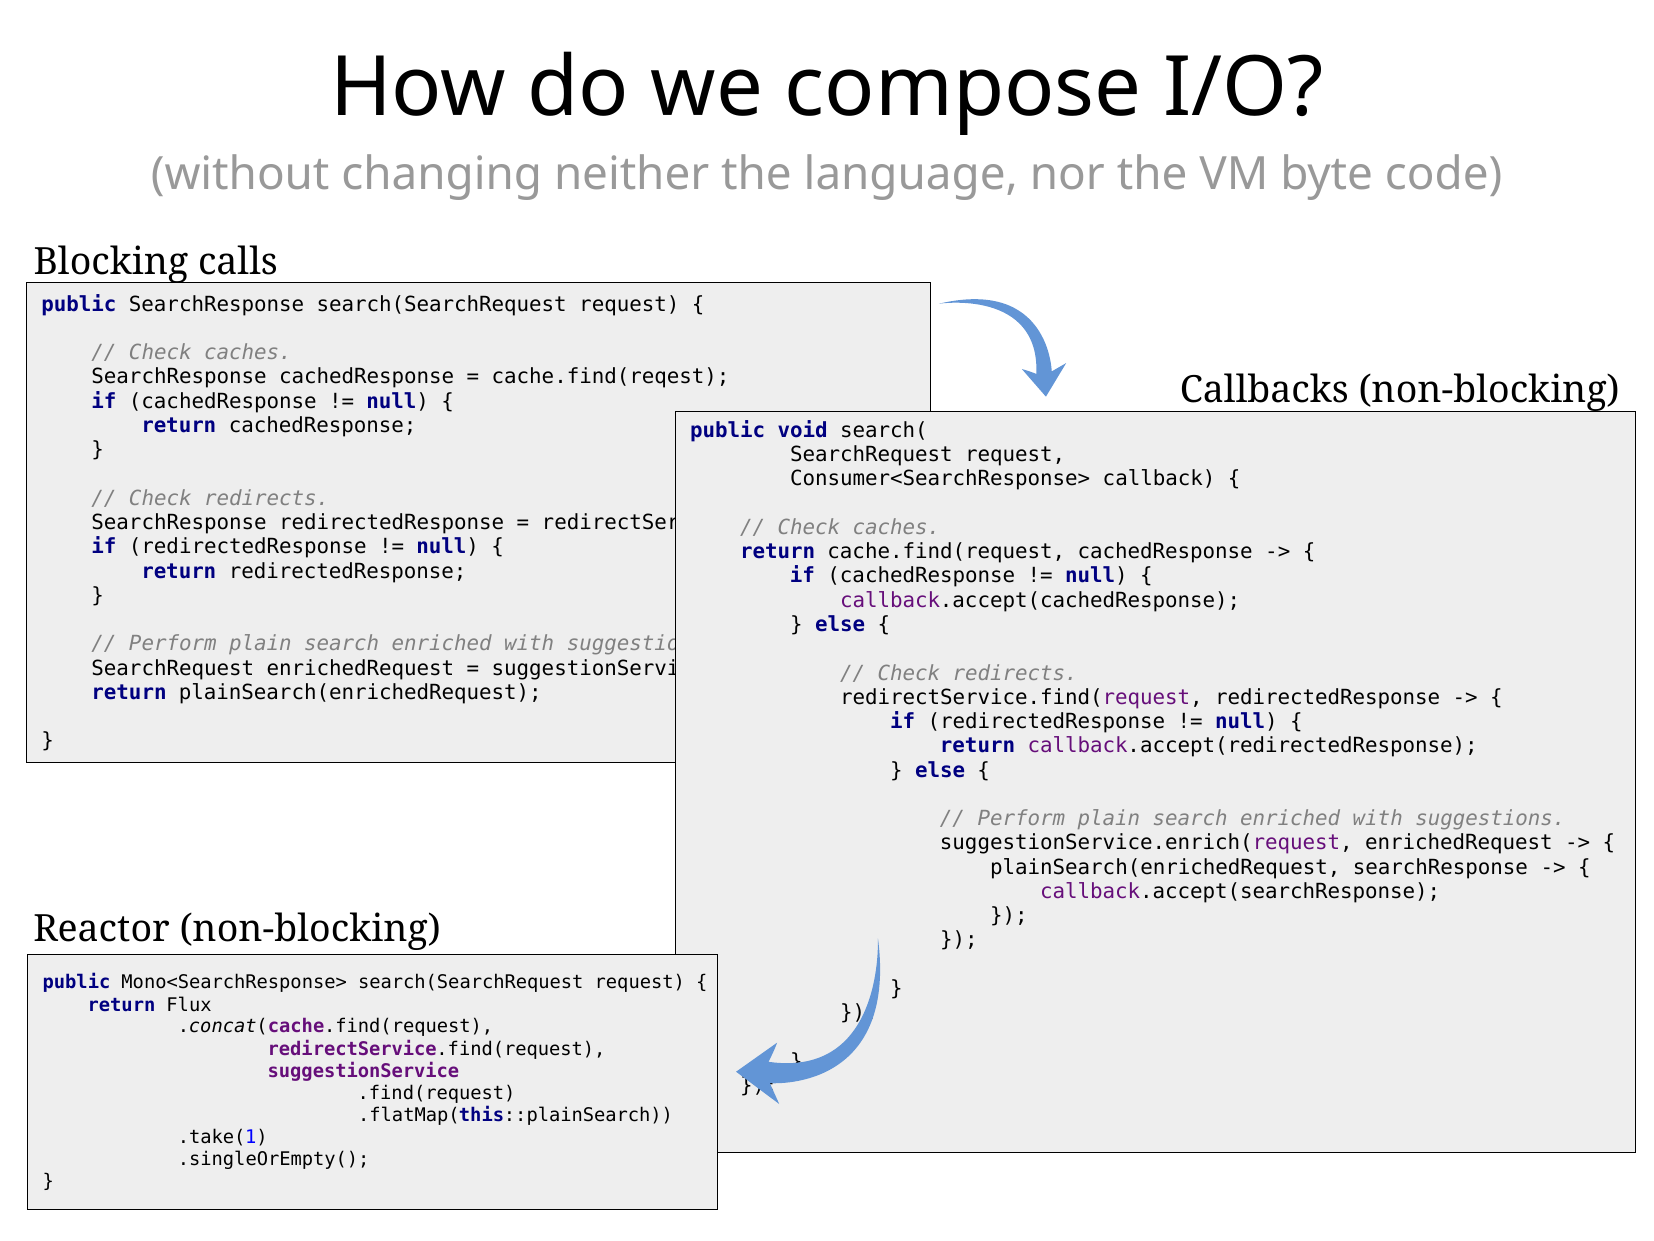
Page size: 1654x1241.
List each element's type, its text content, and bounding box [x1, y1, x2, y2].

text_box public void search( SearchRequest request, Consumer<SearchResponse> callback) { // Check caches. return cache.find(request, cachedResponse -> { if (cachedResponse != null) { callback.accept(cachedResponse); } else { // Check redirects. redirectService.find(request, redirectedResponse -> { if (redirectedResponse != null) { return callback.accept(redirectedResponse); } else { // Perform plain search enriched with suggestions. suggestionService.enrich(request, enrichedRequest -> { plainSearch(enrichedRequest, searchResponse -> { callback.accept(searchResponse); }); }); } }); } }); } [675, 411, 1636, 1153]
text_box Blocking calls [18, 227, 649, 280]
picture [933, 263, 1077, 367]
text_box public Mono<SearchResponse> search(SearchRequest request) { return Flux .concat(cache.find(request), redirectService.find(request), suggestionService .find(request) .flatMap(this::plainSearch)) .take(1) .singleOrEmpty(); } [27, 954, 718, 1210]
text_box Callbacks (non-blocking) [1005, 354, 1636, 408]
text_box Reactor (non-blocking) [18, 894, 649, 947]
title How do we compose I/O? (without changing neither the language, nor the VM byte code) [82, 33, 1571, 197]
subtitle public SearchResponse search(SearchRequest request) { // Check caches. SearchResponse cachedResponse = cache.find(reqest); if (cachedResponse != null) { return cachedResponse; } // Check redirects. SearchResponse redirectedResponse = redirectService.find(request); if (redirectedResponse != null) { return redirectedResponse; } // Perform plain search enriched with suggestions. SearchRequest enrichedRequest = suggestionService.enrich(request); return plainSearch(enrichedRequest); } [26, 282, 931, 763]
picture [729, 930, 929, 1127]
